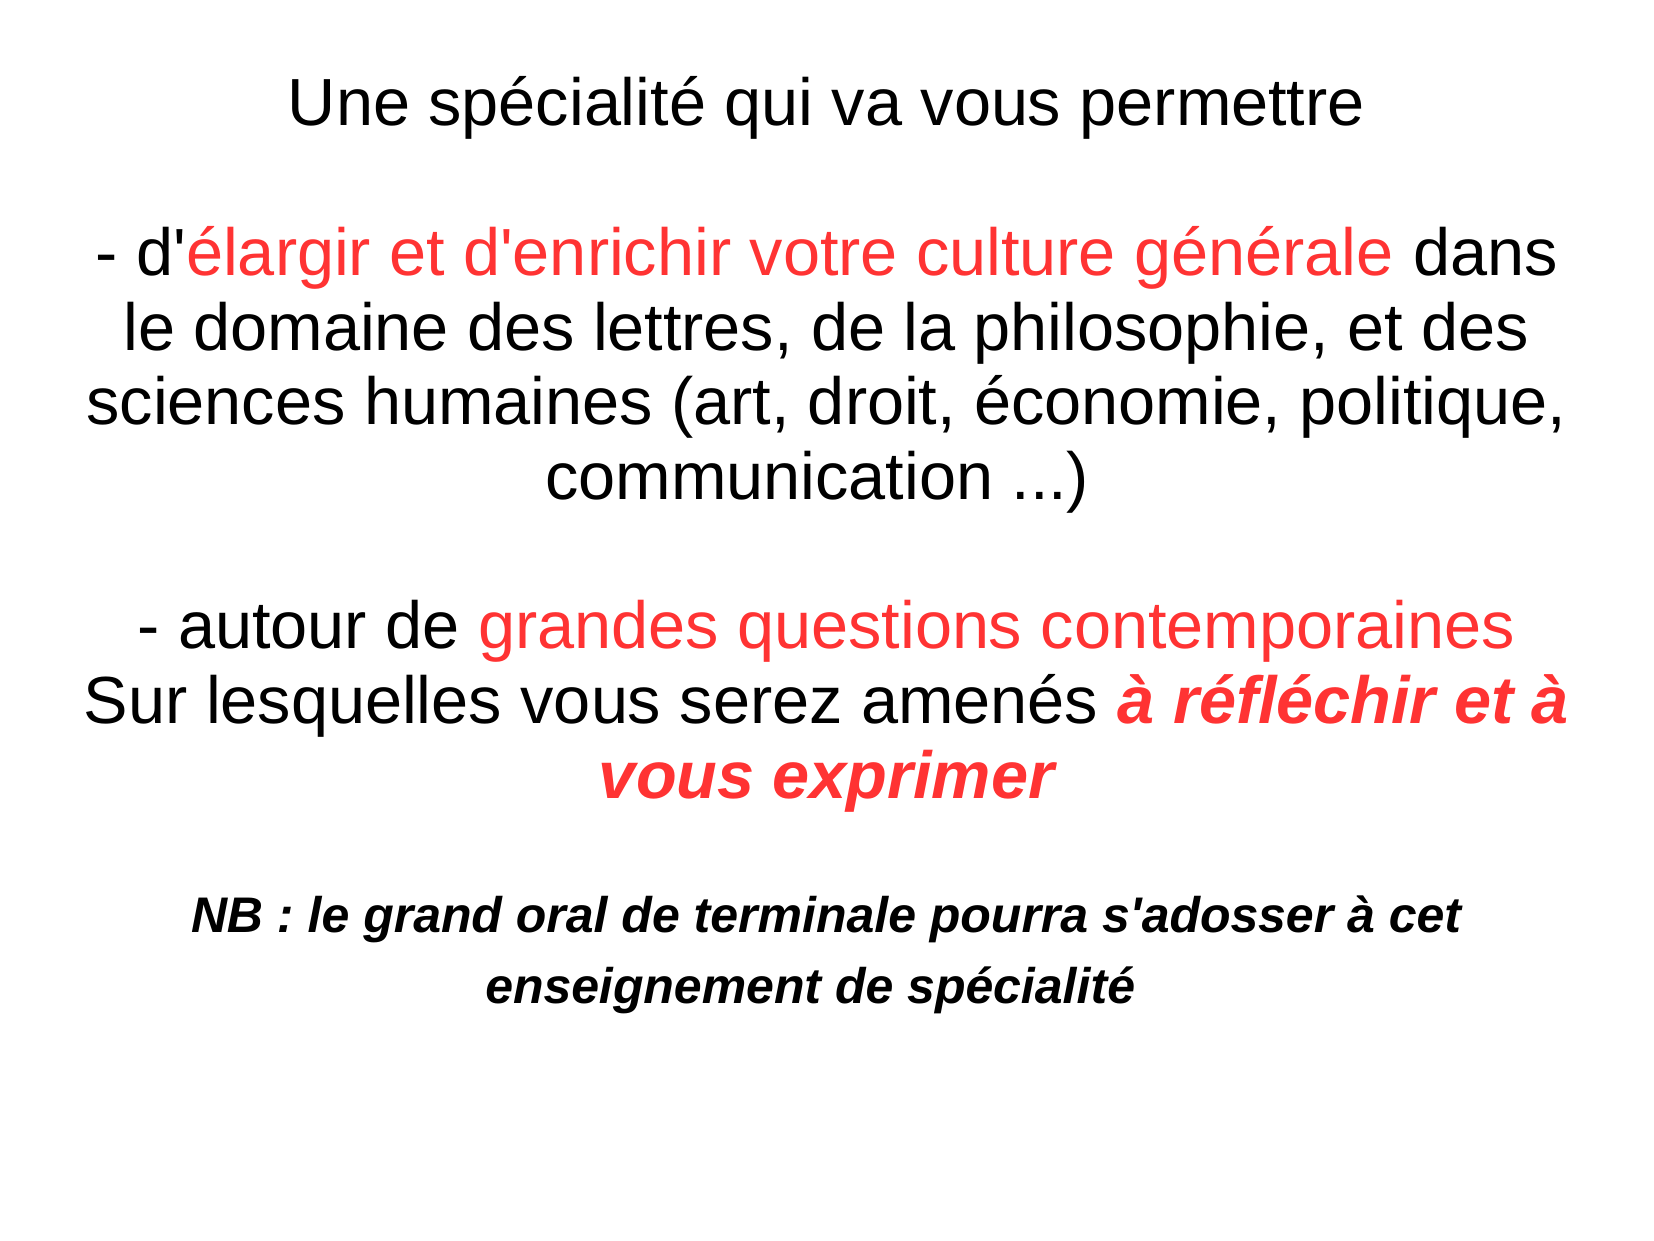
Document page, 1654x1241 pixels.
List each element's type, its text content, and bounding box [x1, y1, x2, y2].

subtitle Une spécialité qui va vous permettre - d'élargir et d'enrichir votre culture générale dans le domaine des lettres, de la philosophie, et des sciences humaines (art, droit, économie, politique, communication ...) - autour de grandes questions contemporaines Sur lesquelles vous serez amenés à réfléchir et à vous exprimer NB : le grand oral de terminale pourra s'adosser à cet enseignement de spécialité [82, 49, 1571, 1109]
